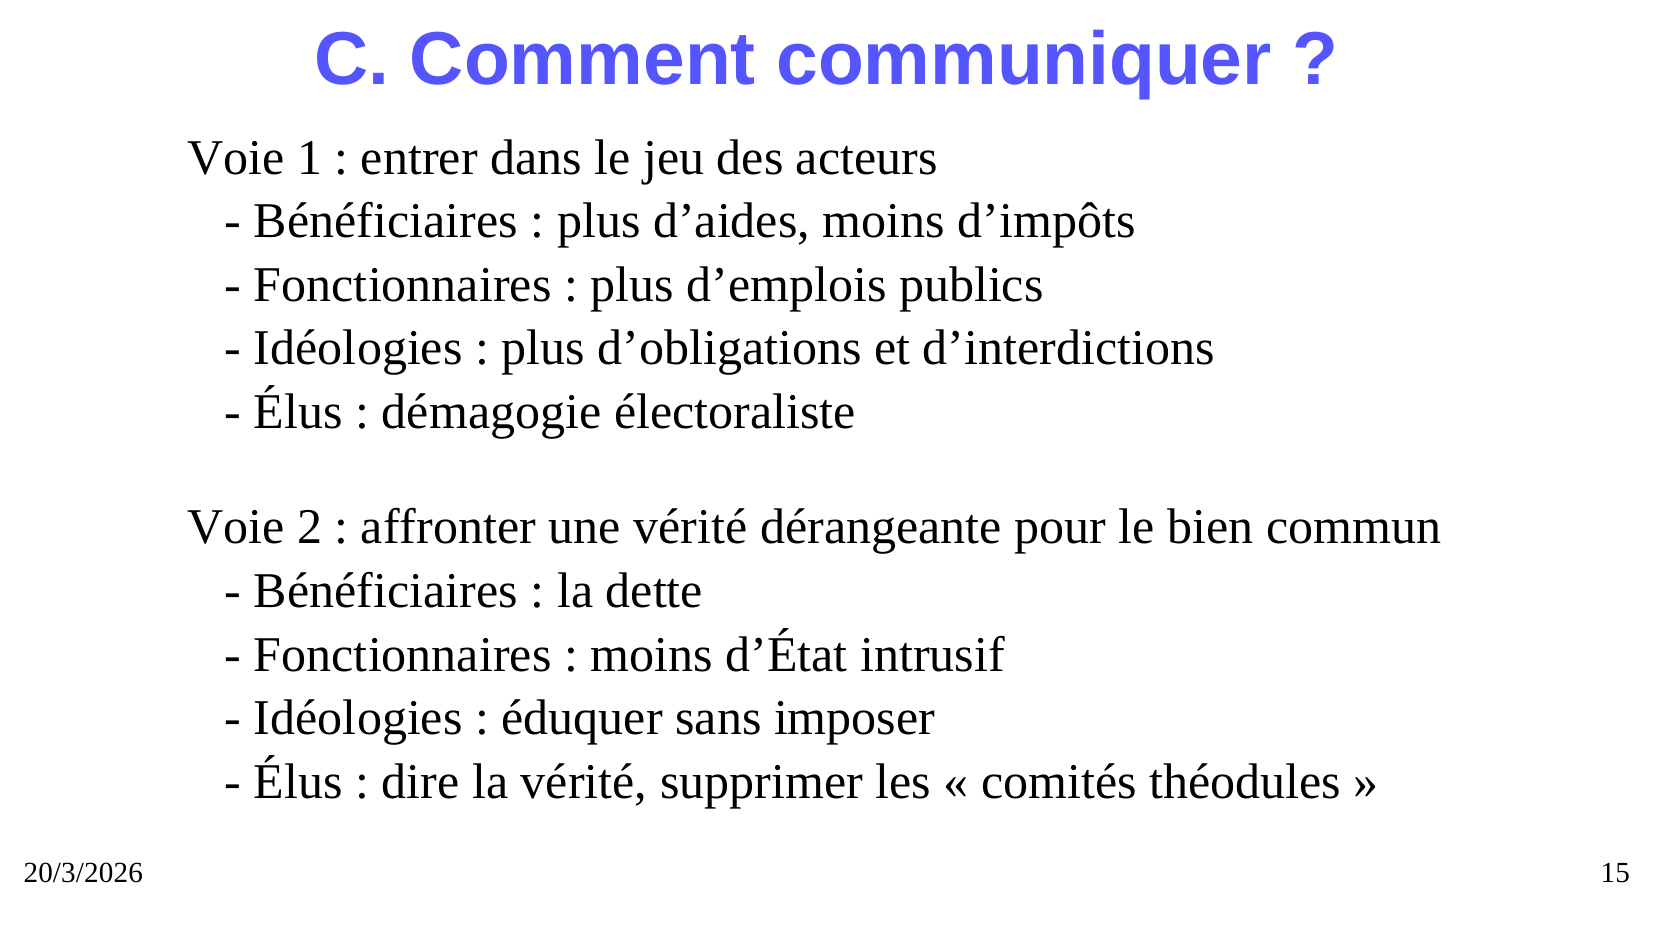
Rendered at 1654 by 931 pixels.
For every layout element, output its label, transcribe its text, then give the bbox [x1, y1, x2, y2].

title C. Comment communiquer ? [29, 0, 1625, 119]
text_box Voie 1 : entrer dans le jeu des acteurs - Bénéficiaires : plus d’aides, moins d’impôts - Fonctionnaires : plus d’emplois publics - Idéologies : plus d’obligations et d’interdictions - Élus : démagogie électoraliste Voie 2 : affronter une vérité dérangeante pour le bien commun - Bénéficiaires : la dette - Fonctionnaires : moins d’État intrusif - Idéologies : éduquer sans imposer - Élus : dire la vérité, supprimer les « comités théodules » [187, 121, 1467, 809]
